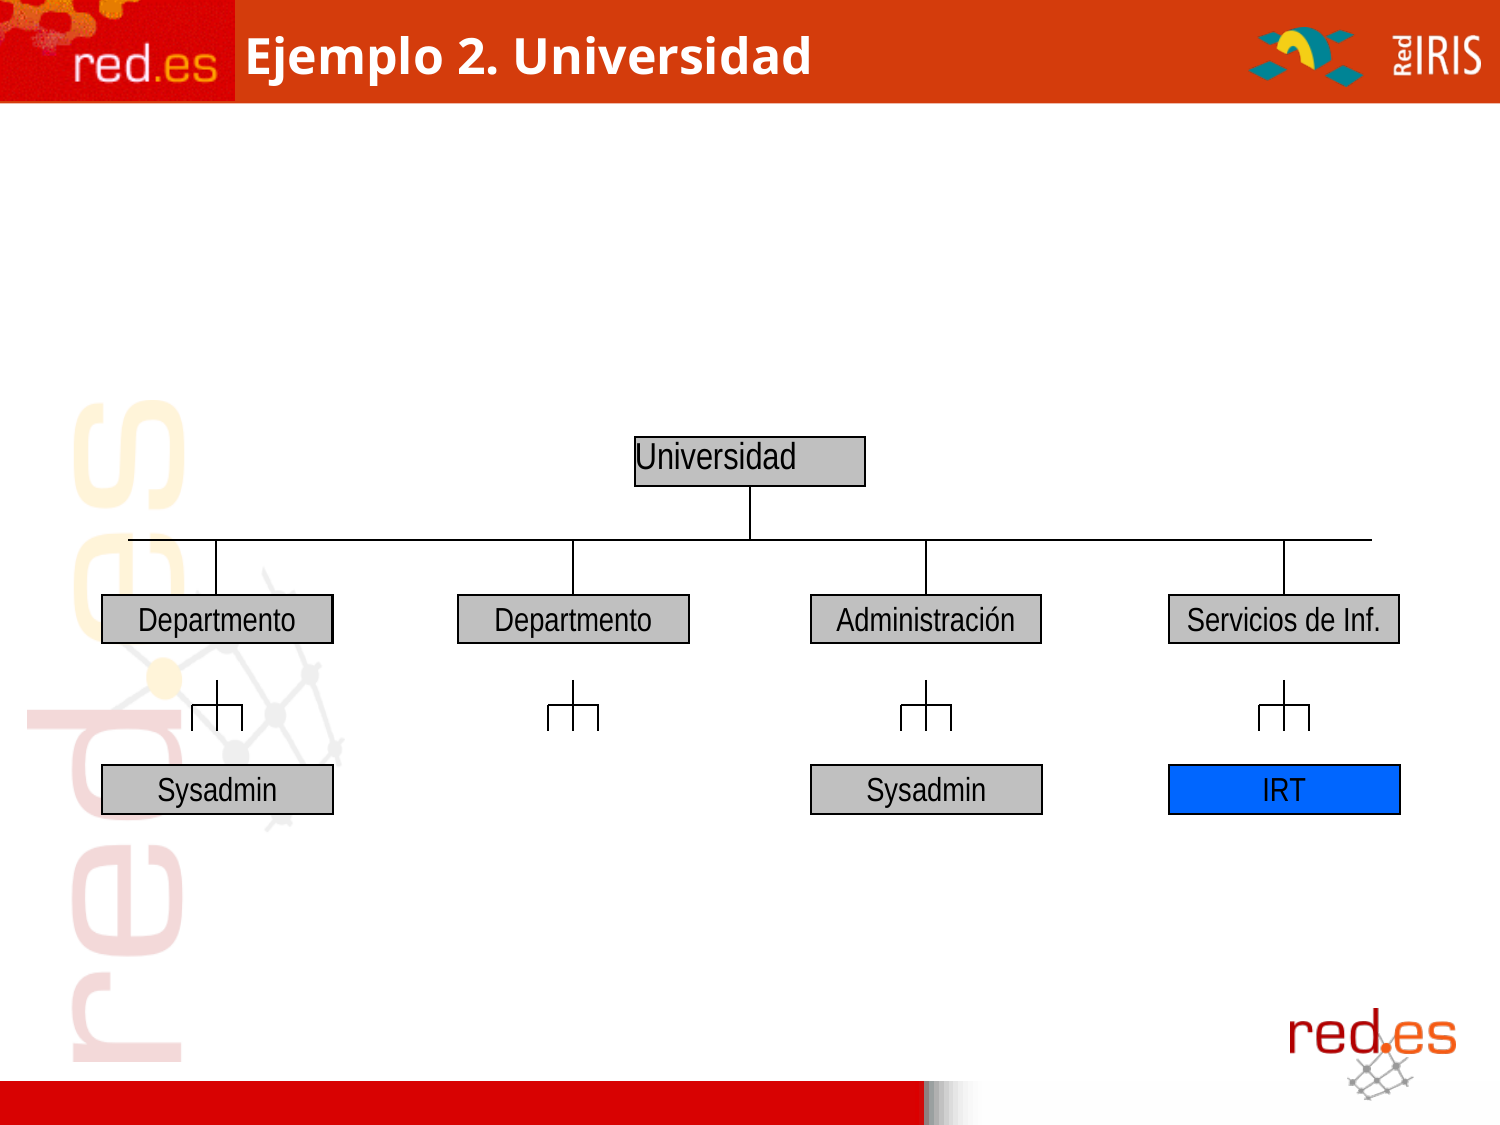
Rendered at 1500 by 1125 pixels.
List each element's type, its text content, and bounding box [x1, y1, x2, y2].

title Ejemplo 2. Universidad [244, 0, 1412, 121]
text_box Administración [810, 594, 1042, 644]
text_box [634, 437, 866, 486]
picture [0, 1008, 1500, 1125]
text_box Sysadmin [810, 765, 1042, 814]
text_box Servicios de Inf. [1168, 594, 1400, 644]
text_box Sysadmin [102, 765, 333, 814]
text_box Departmento [101, 594, 333, 644]
text_box IRT [1168, 765, 1400, 814]
picture [1412, 27, 1481, 87]
text_box Departmento [458, 594, 689, 644]
picture [0, 0, 235, 101]
picture [27, 400, 345, 1062]
text_box Universidad [620, 426, 812, 485]
